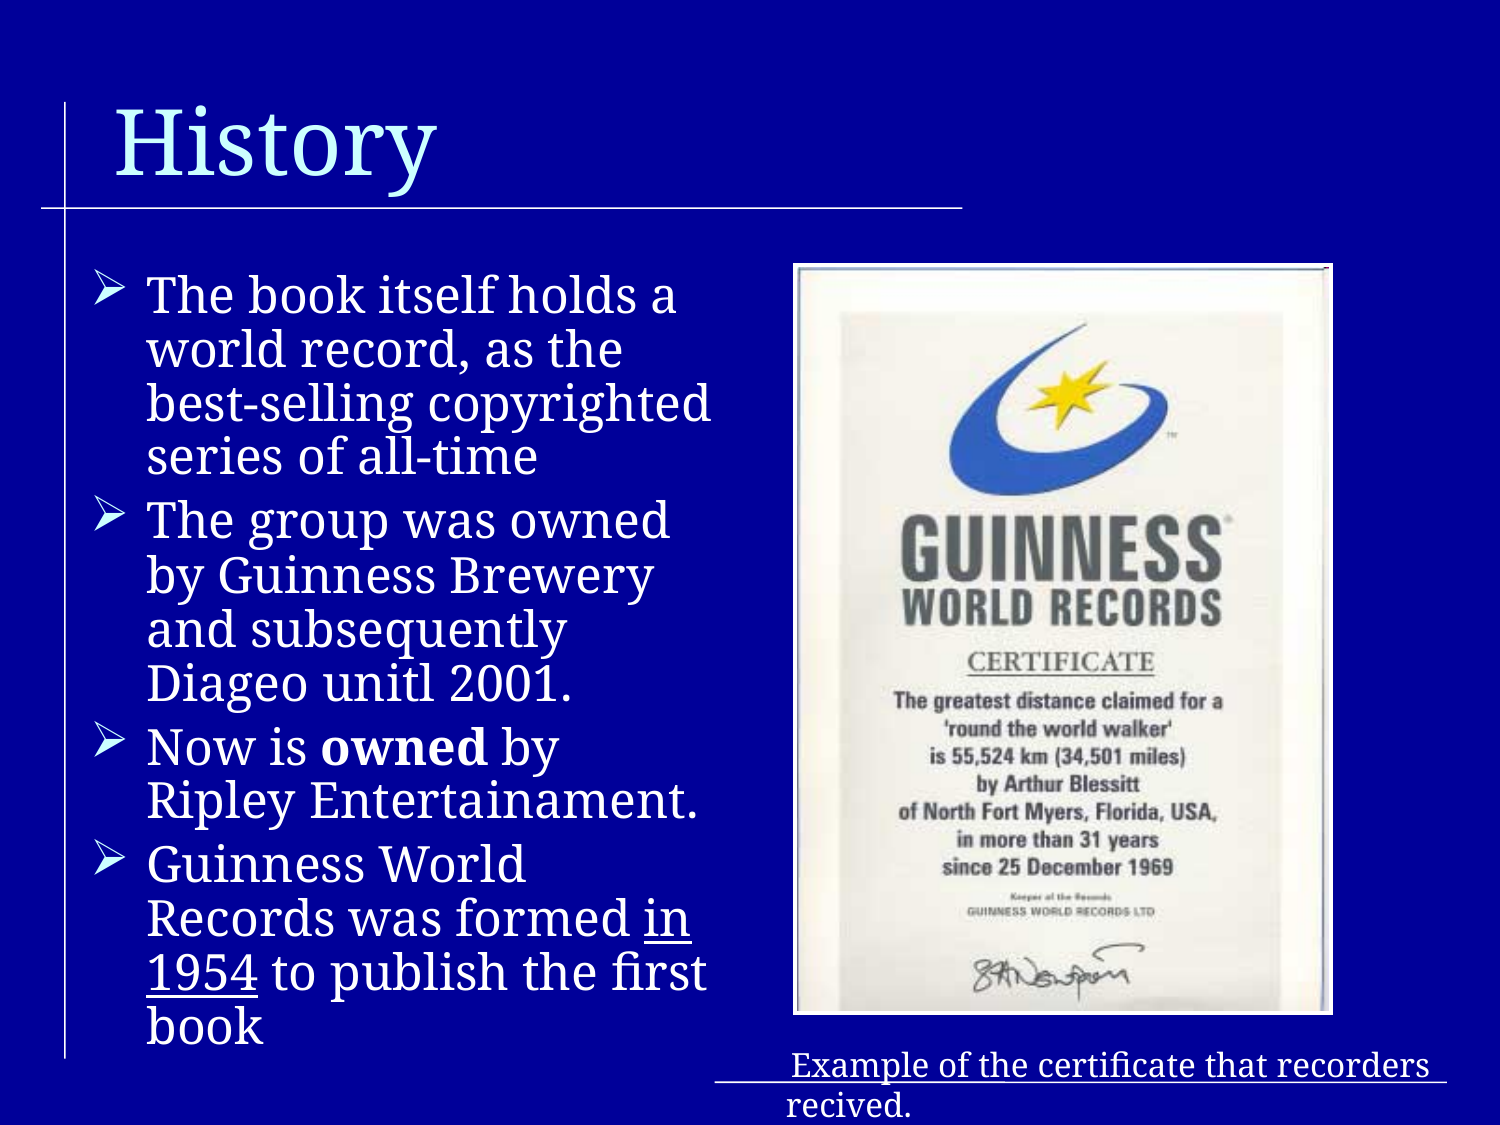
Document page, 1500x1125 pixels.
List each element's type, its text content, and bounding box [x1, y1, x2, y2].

list Example of the certificate that recorders recived. [714, 1037, 1465, 1125]
picture [797, 267, 1330, 1012]
title History [75, 45, 1425, 233]
list The book itself holds a world record, as the best-selling copyrighted series of all-time The group was owned by Guinness Brewery and subsequently Diageo unitl 2001. Now is owned by Ripley Entertainament. Guinness World Records was formed in 1954 to publish the first book [75, 262, 738, 1005]
